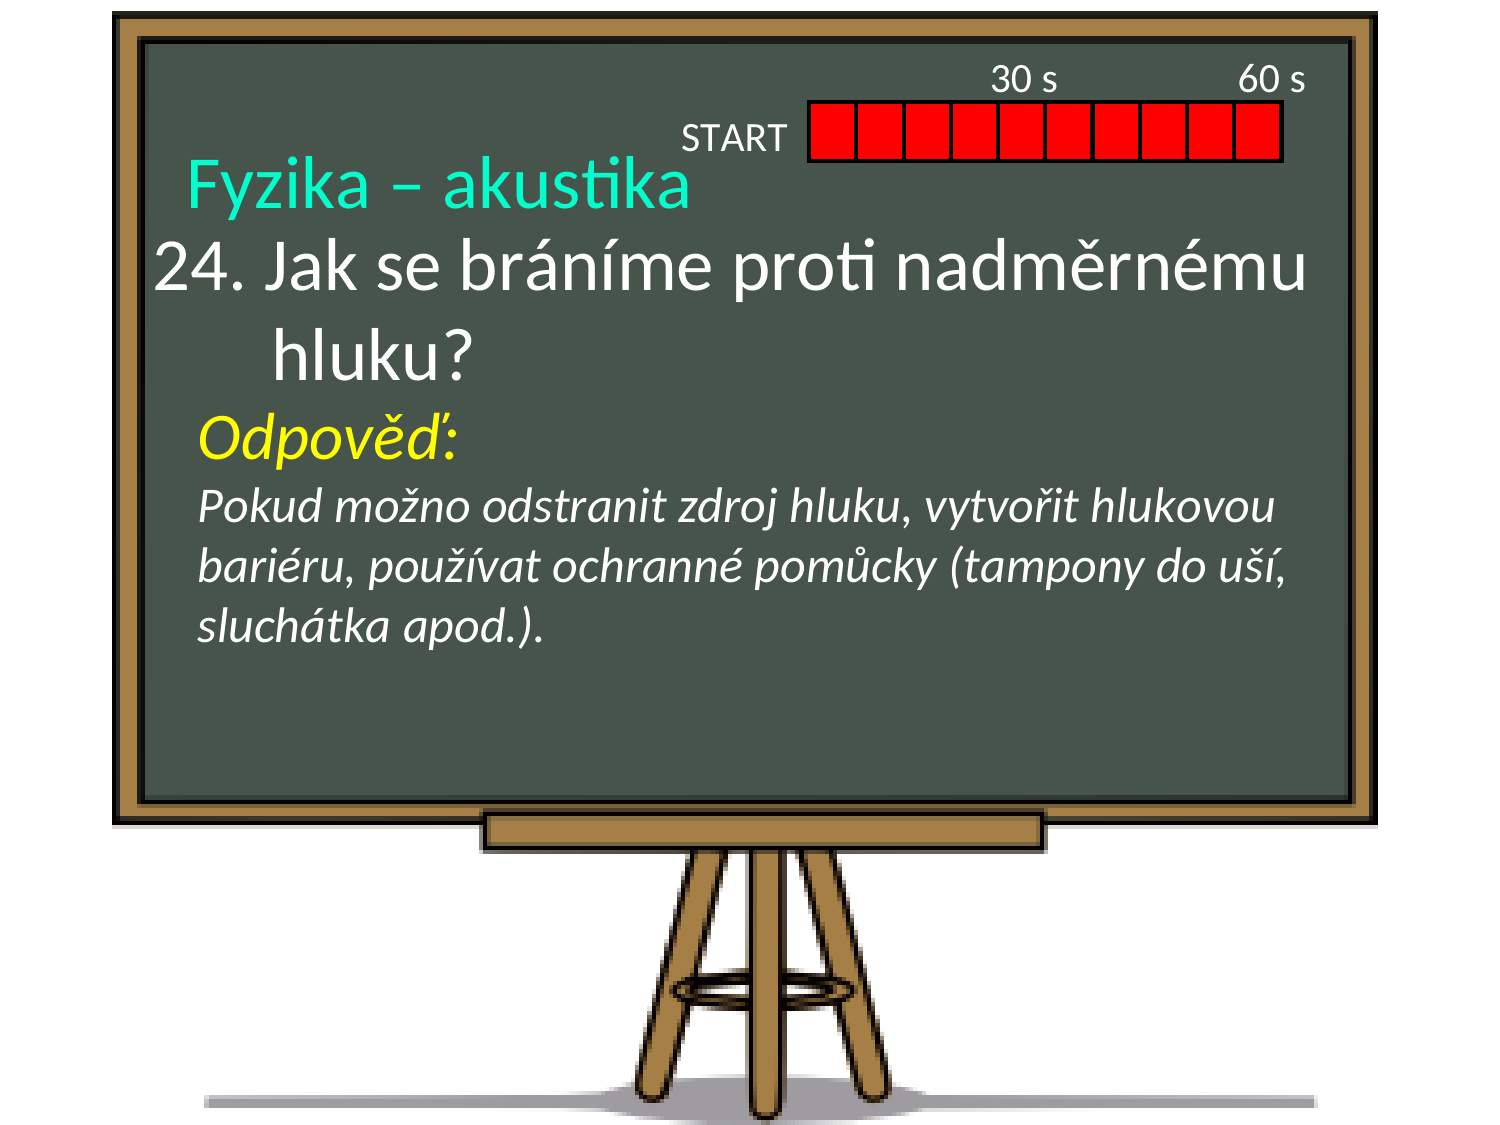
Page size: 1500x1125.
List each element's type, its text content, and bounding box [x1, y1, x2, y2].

text_box 24. Jak se bráníme proti nadměrnému hluku? [137, 207, 1500, 494]
picture [112, 11, 1378, 1125]
text_box Odpověď: Pokud možno odstranit zdroj hluku, vytvořit hlukovou bariéru, používat ochranné pomůcky (tampony do uší, sluchátka apod.). [183, 385, 1329, 1081]
text_box [809, 101, 1282, 161]
text_box 30 s [975, 42, 1073, 109]
text_box Fyzika – akustika [171, 125, 709, 231]
text_box START [666, 101, 803, 168]
text_box 60 s [1222, 42, 1321, 109]
